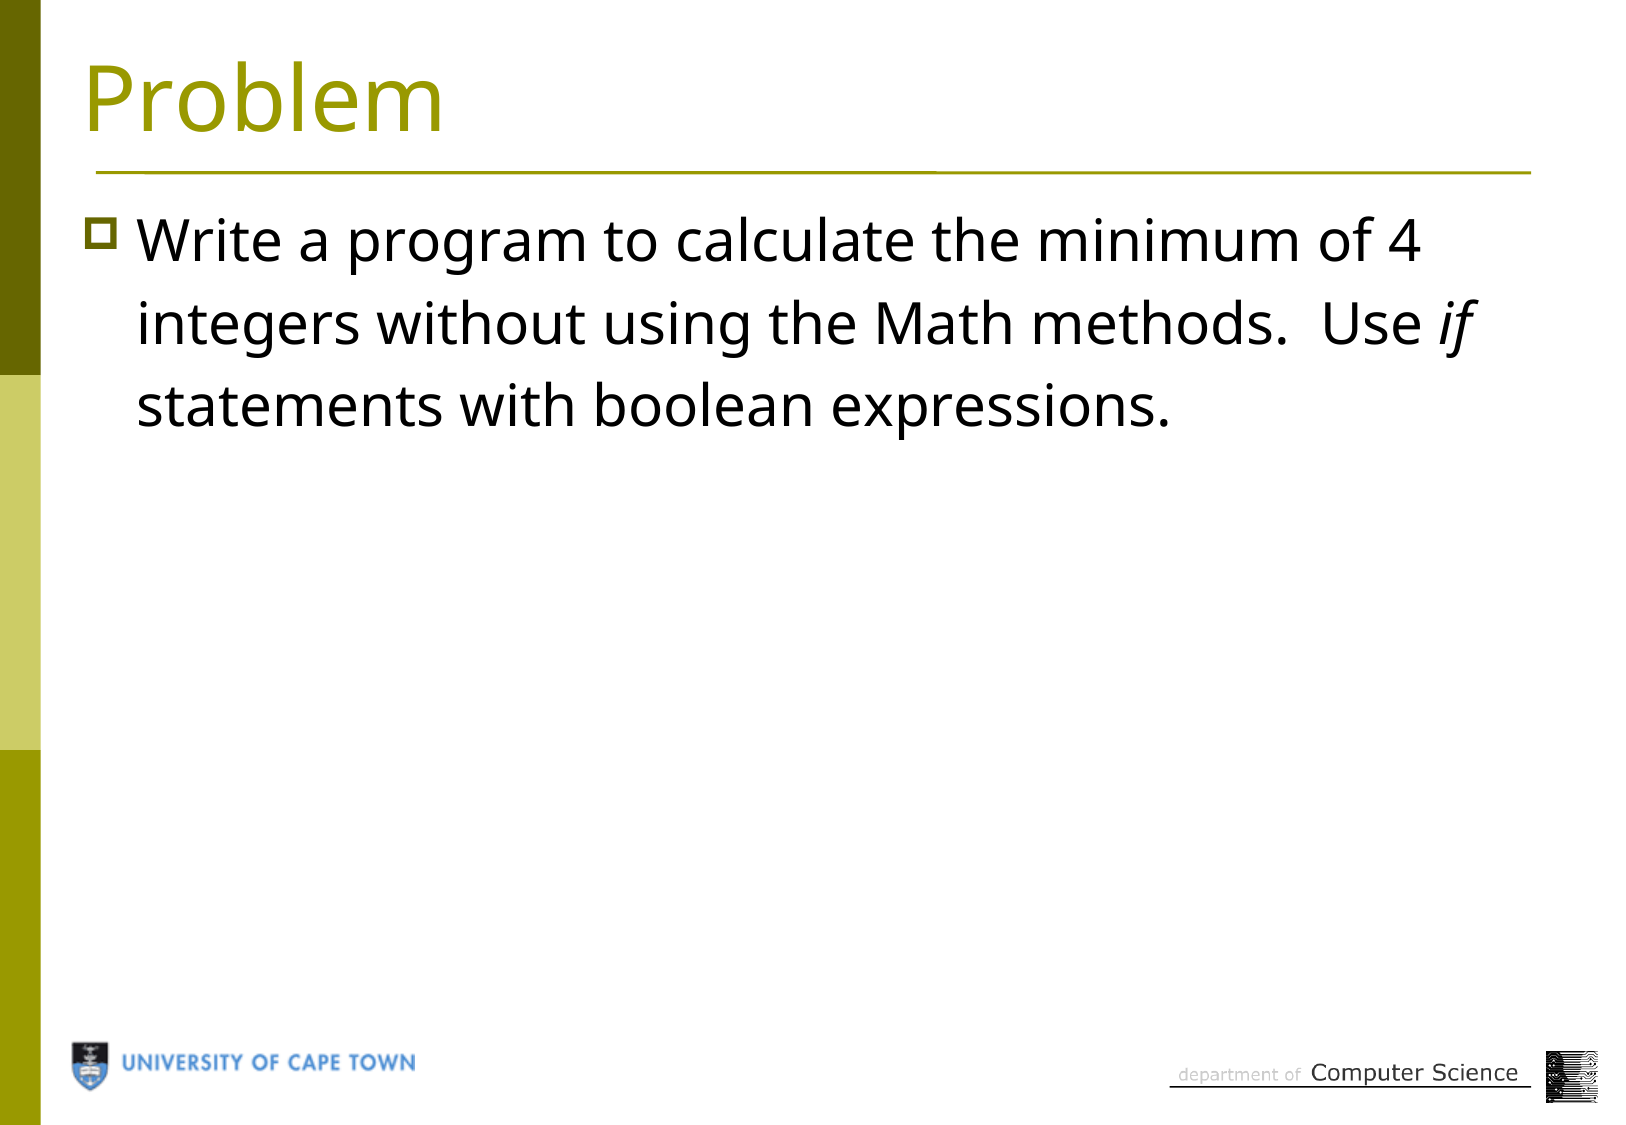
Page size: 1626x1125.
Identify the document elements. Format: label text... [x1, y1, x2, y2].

picture [1546, 1051, 1598, 1103]
picture [1169, 1043, 1532, 1091]
list Write a program to calculate the minimum of 4 integers without using the Math methods. Use if statements with boolean expressions. [81, 196, 1543, 991]
title Problem [81, 36, 1543, 165]
picture [61, 1024, 415, 1103]
